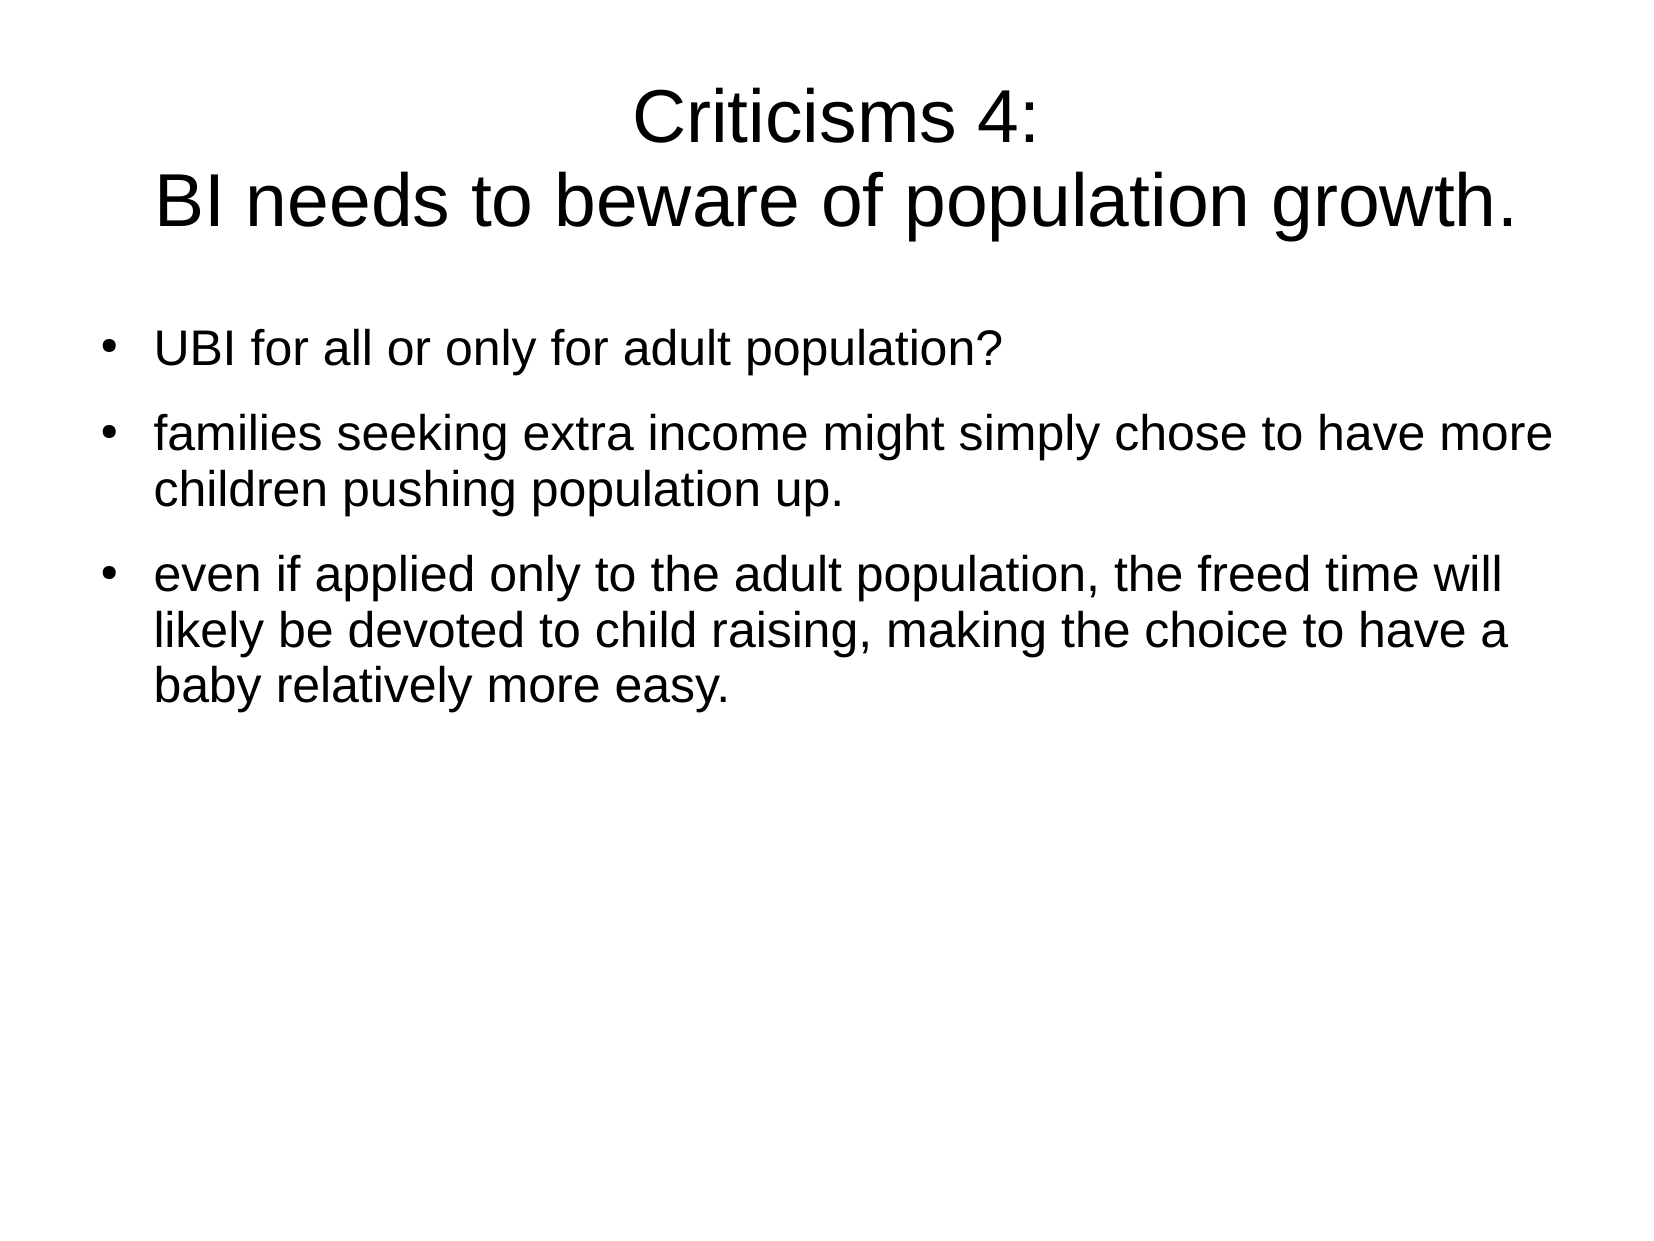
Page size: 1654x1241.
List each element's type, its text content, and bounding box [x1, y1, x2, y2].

list UBI for all or only for adult population? families seeking extra income might simply chose to have more children pushing population up. even if applied only to the adult population, the freed time will likely be devoted to child raising, making the choice to have a baby relatively more easy. [82, 319, 1571, 1141]
title Criticisms 4: BI needs to beware of population growth. [82, 55, 1591, 263]
